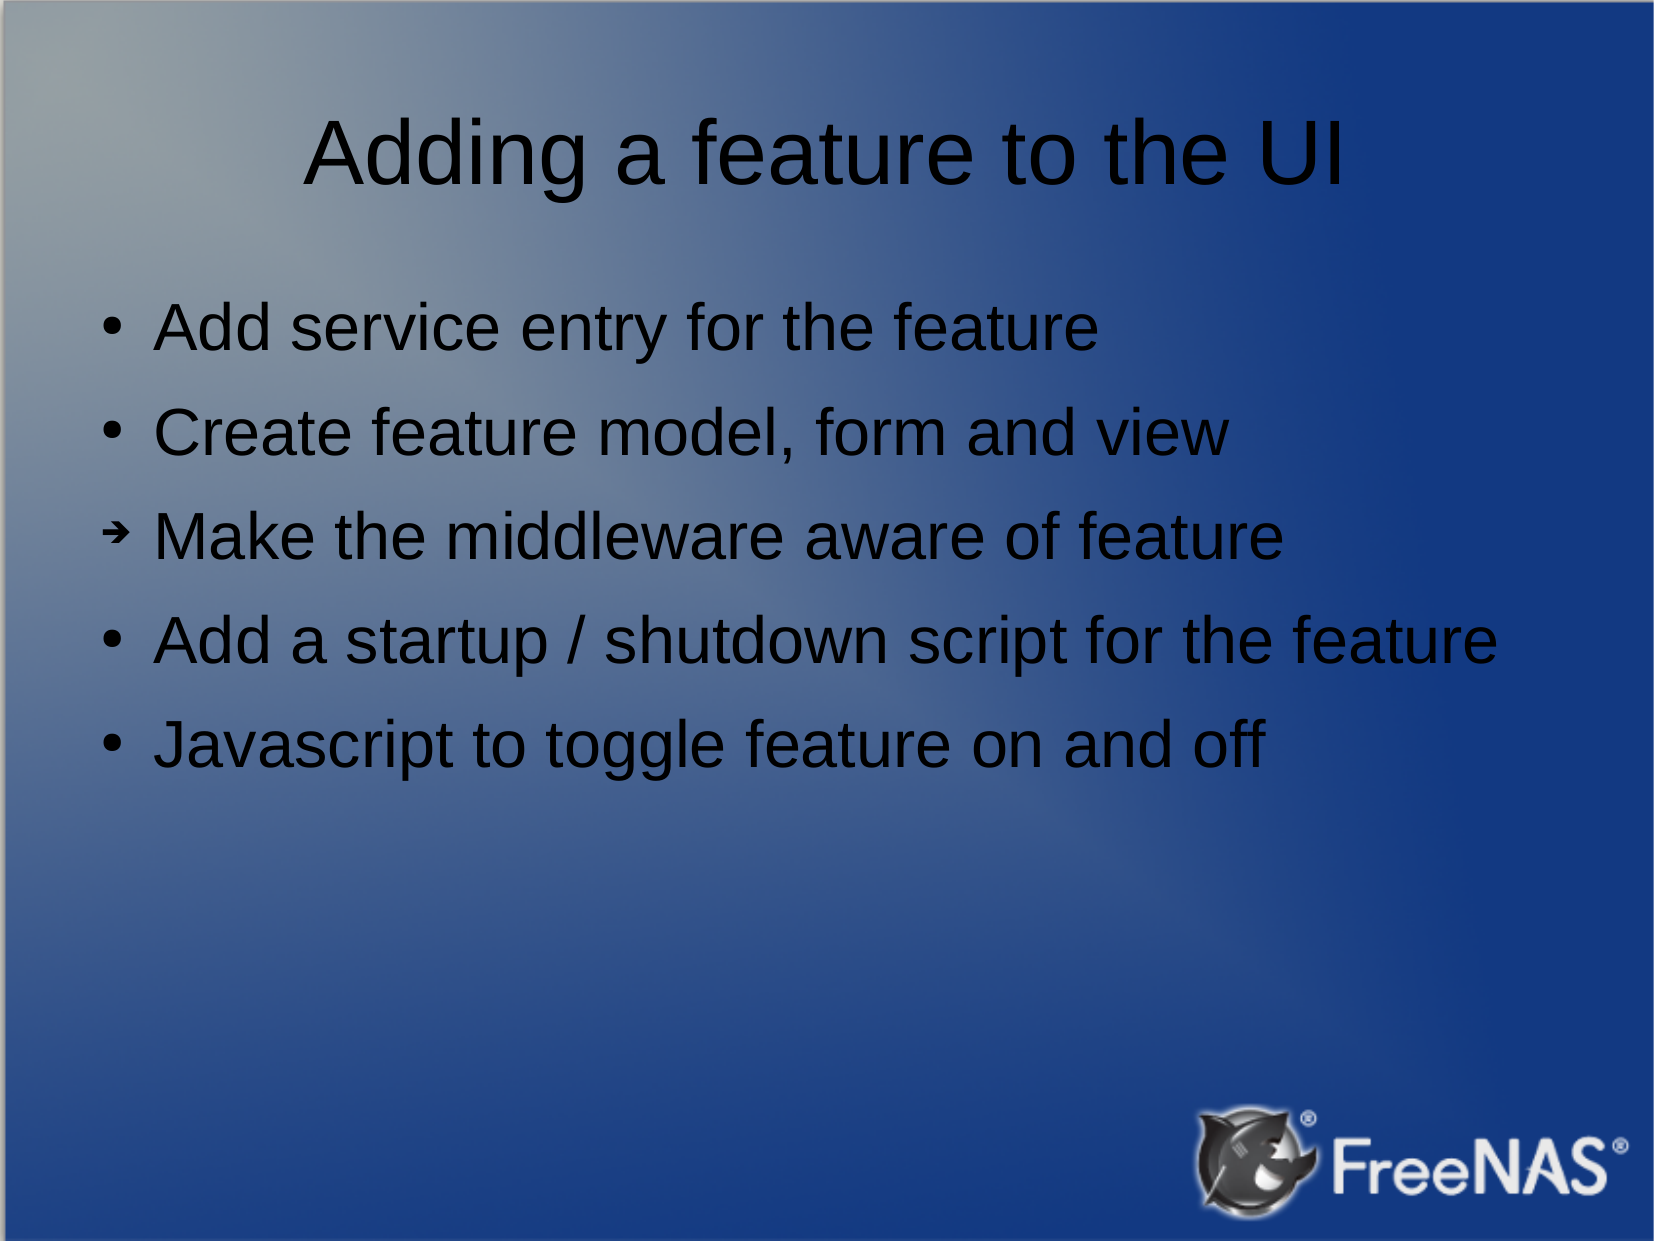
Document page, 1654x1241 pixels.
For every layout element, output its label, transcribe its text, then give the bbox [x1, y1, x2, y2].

title Adding a feature to the UI [82, 49, 1571, 257]
list Add service entry for the feature Create feature model, form and view Make the middleware aware of feature Add a startup / shutdown script for the feature Javascript to toggle feature on and off [82, 290, 1571, 1010]
picture [0, 0, 1654, 1241]
